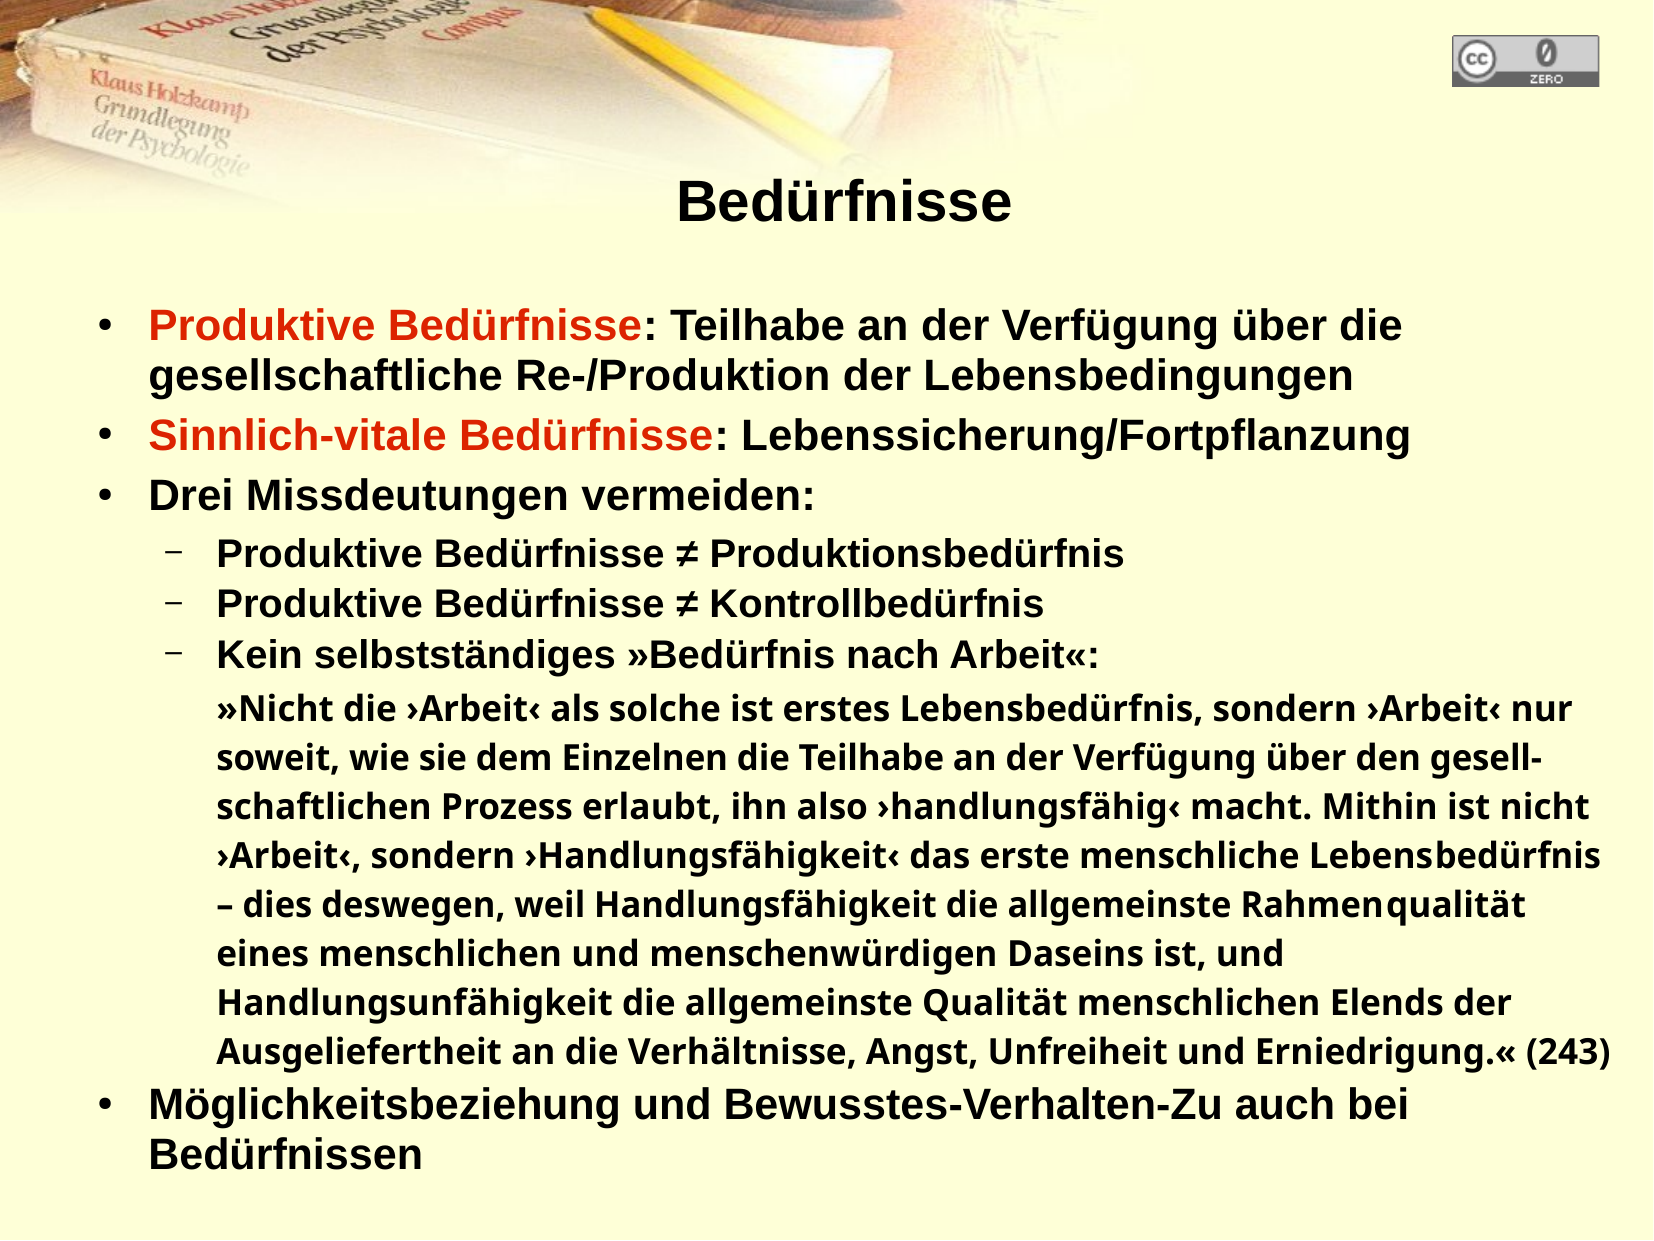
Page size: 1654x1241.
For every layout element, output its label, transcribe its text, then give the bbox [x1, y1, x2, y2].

picture [0, 0, 1156, 213]
title Bedürfnisse [82, 124, 1607, 278]
list Produktive Bedürfnisse: Teilhabe an der Verfügung über die gesellschaftliche Re-/Produktion der Lebensbedingungen Sinnlich-vitale Bedürfnisse: Lebenssicherung/Fortpflanzung Drei Missdeutungen vermeiden: Produktive Bedürfnisse ≠ Produktionsbedürfnis Produktive Bedürfnisse ≠ Kontrollbedürfnis Kein selbstständiges »Bedürfnis nach Arbeit«: »Nicht die ›Arbeit‹ als solche ist erstes Lebensbedürfnis, sondern ›Arbeit‹ nur soweit, wie sie dem Einzelnen die Teilhabe an der Verfügung über den gesell-schaftlichen Prozess erlaubt, ihn also ›handlungsfähig‹ macht. Mithin ist nicht ›Arbeit‹, sondern ›Handlungsfähigkeit‹ das erste menschliche Lebensbedürfnis – dies deswegen, weil Handlungsfähigkeit die allgemeinste Rahmenqualität eines menschlichen und menschenwürdigen Daseins ist, und Handlungsunfähigkeit die allgemeinste Qualität menschlichen Elends der Ausgeliefertheit an die Verhältnisse, Angst, Unfreiheit und Erniedrigung.« (243) Möglichkeitsbeziehung und Bewusstes-Verhalten-Zu auch bei Bedürfnissen [80, 301, 1619, 1205]
picture [1452, 35, 1600, 87]
